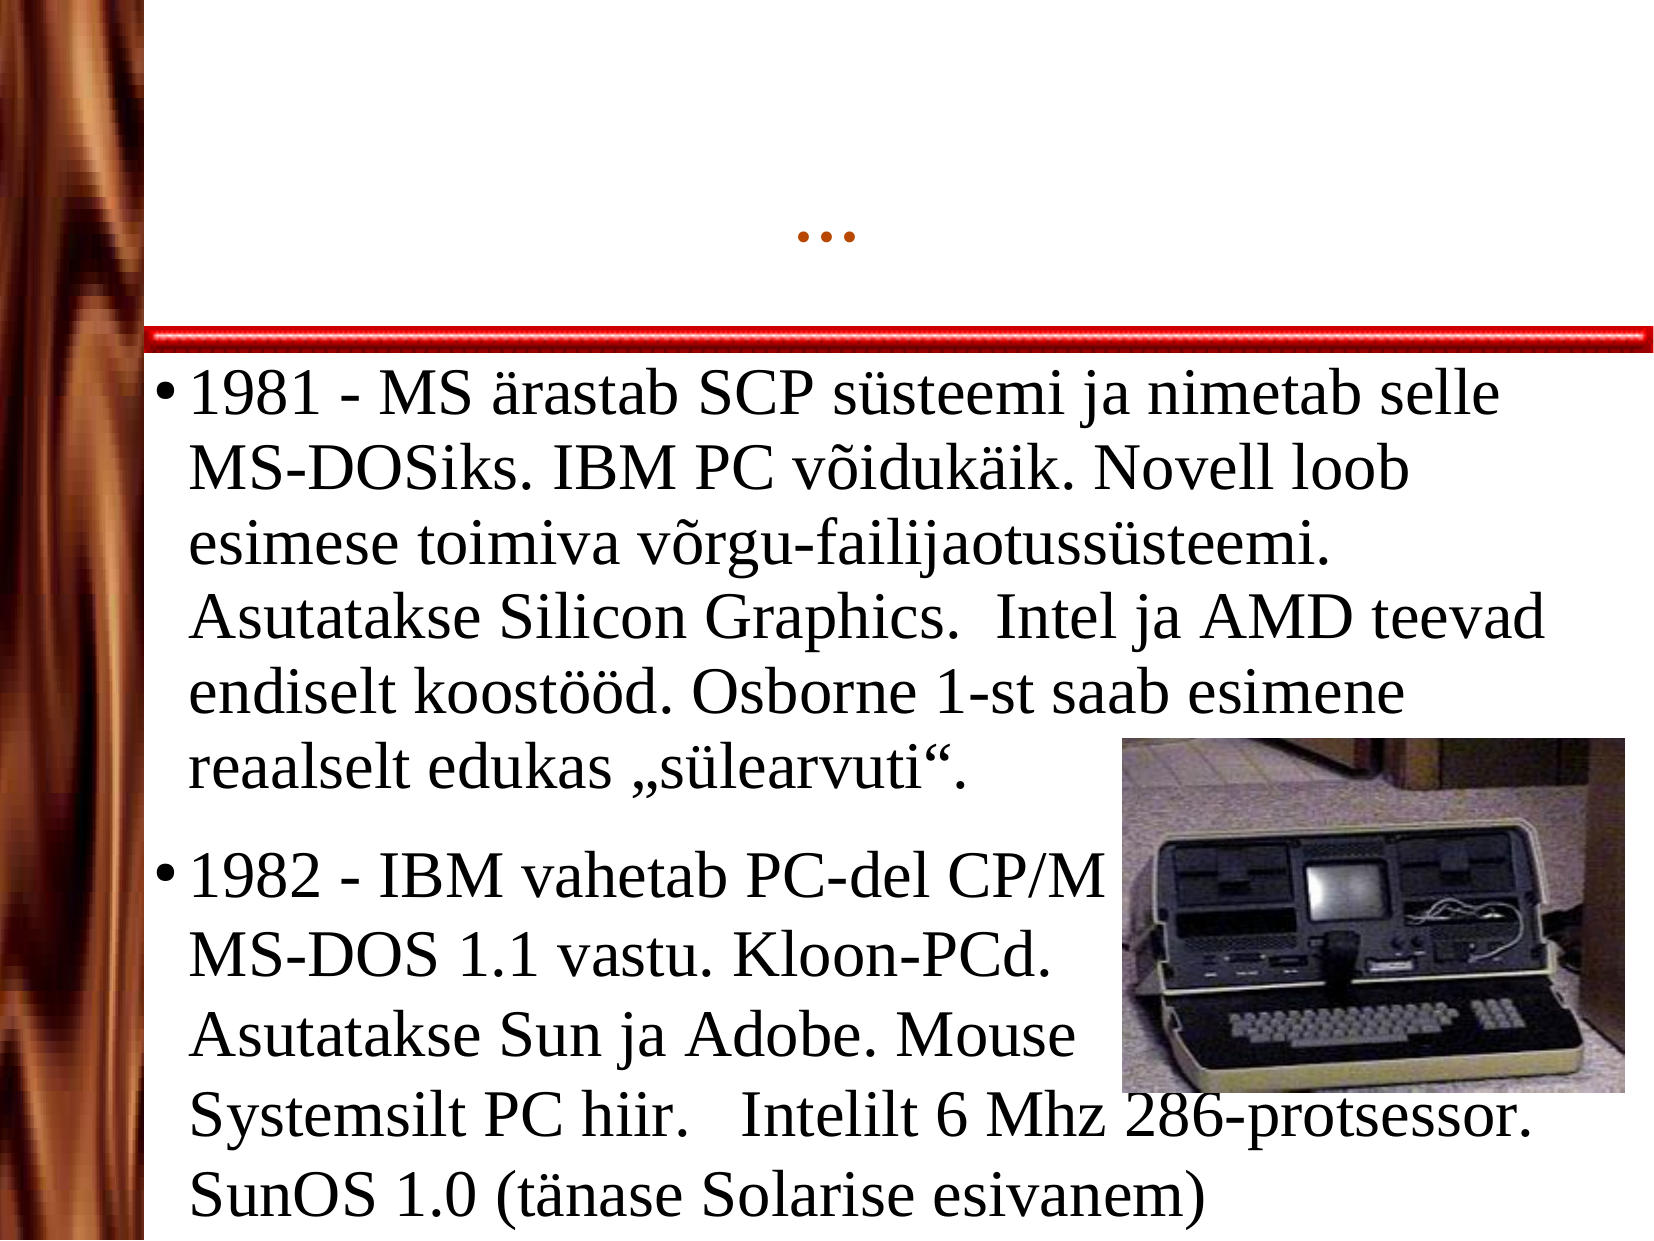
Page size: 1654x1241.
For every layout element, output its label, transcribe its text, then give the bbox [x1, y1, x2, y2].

picture [0, 0, 1654, 1240]
list 1981 - MS ärastab SCP süsteemi ja nimetab selle MS-DOSiks. IBM PC võidukäik. Novell loob esimese toimiva võrgu-failijaotussüsteemi. Asutatakse Silicon Graphics. Intel ja AMD teevad endiselt koostööd. Osborne 1-st saab esimene reaalselt edukas „sülearvuti“. 1982 - IBM vahetab PC-del CP/M MS-DOS 1.1 vastu. Kloon-PCd. Asutatakse Sun ja Adobe. Mouse Systemsilt PC hiir. Intelilt 6 Mhz 286-protsessor. SunOS 1.0 (tänase Solarise esivanem) [118, 354, 1625, 1231]
title ... [121, 100, 1533, 312]
picture [1122, 738, 1625, 1093]
